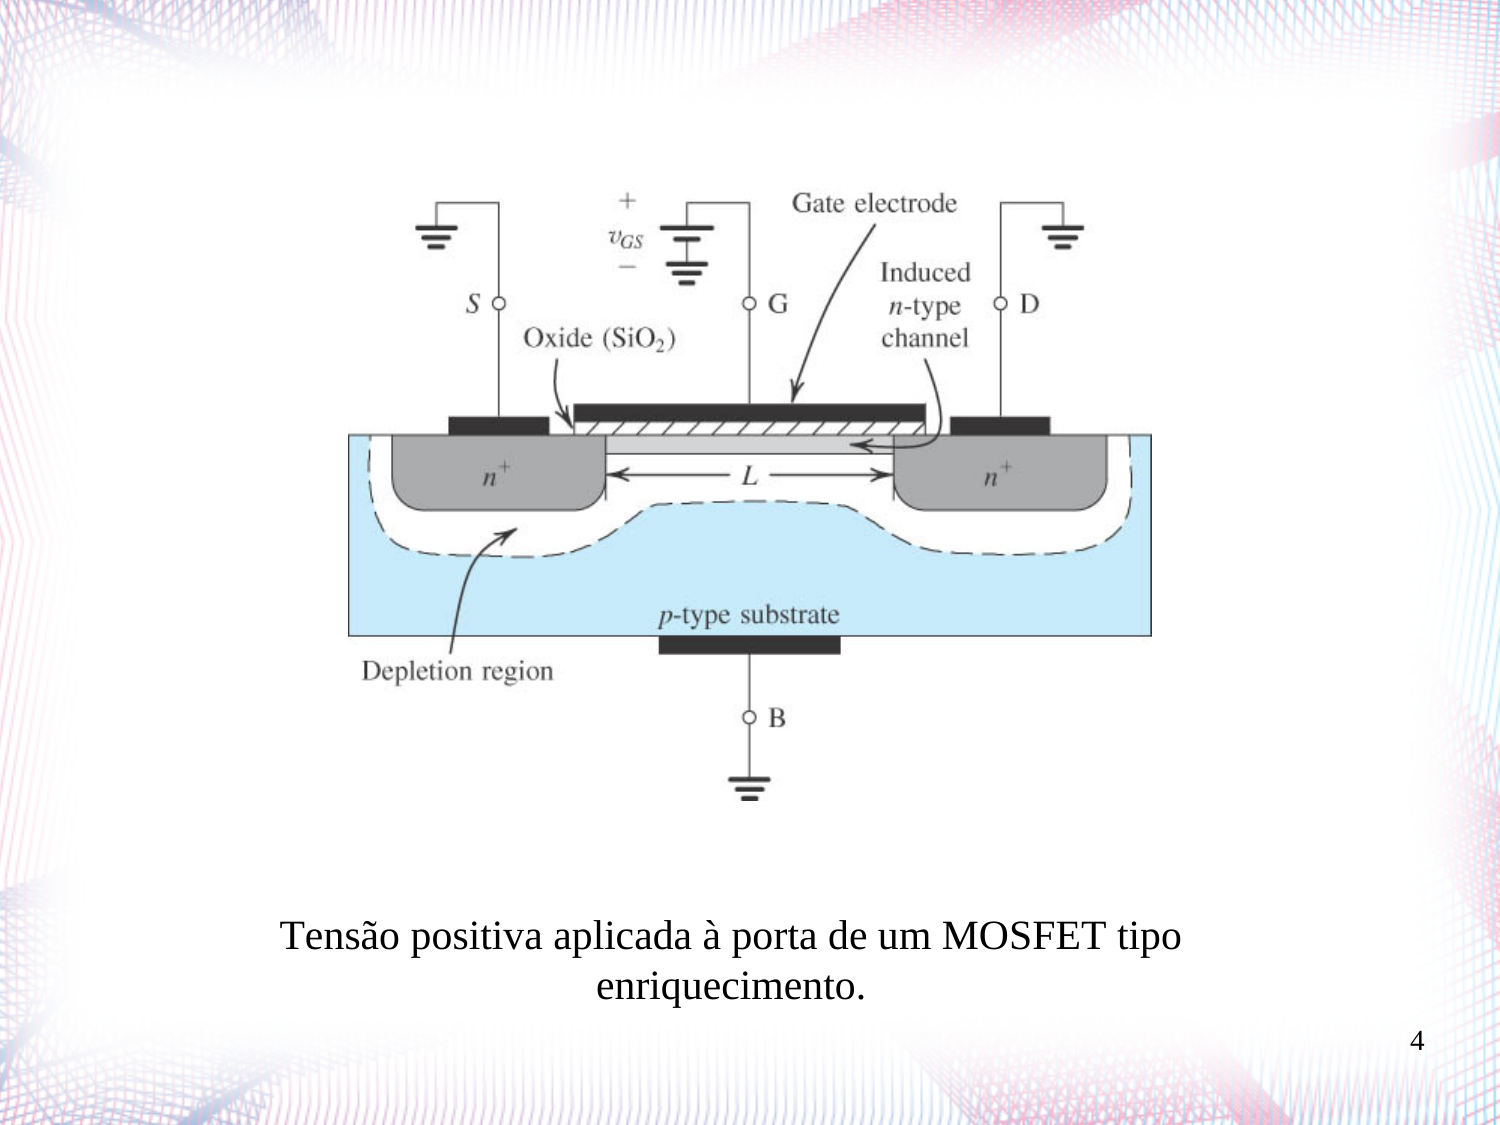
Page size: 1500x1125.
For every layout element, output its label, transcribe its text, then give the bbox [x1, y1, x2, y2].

text_box Tensão positiva aplicada à porta de um MOSFET tipo enriquecimento. [149, 899, 1313, 1016]
picture [0, 0, 1500, 1125]
